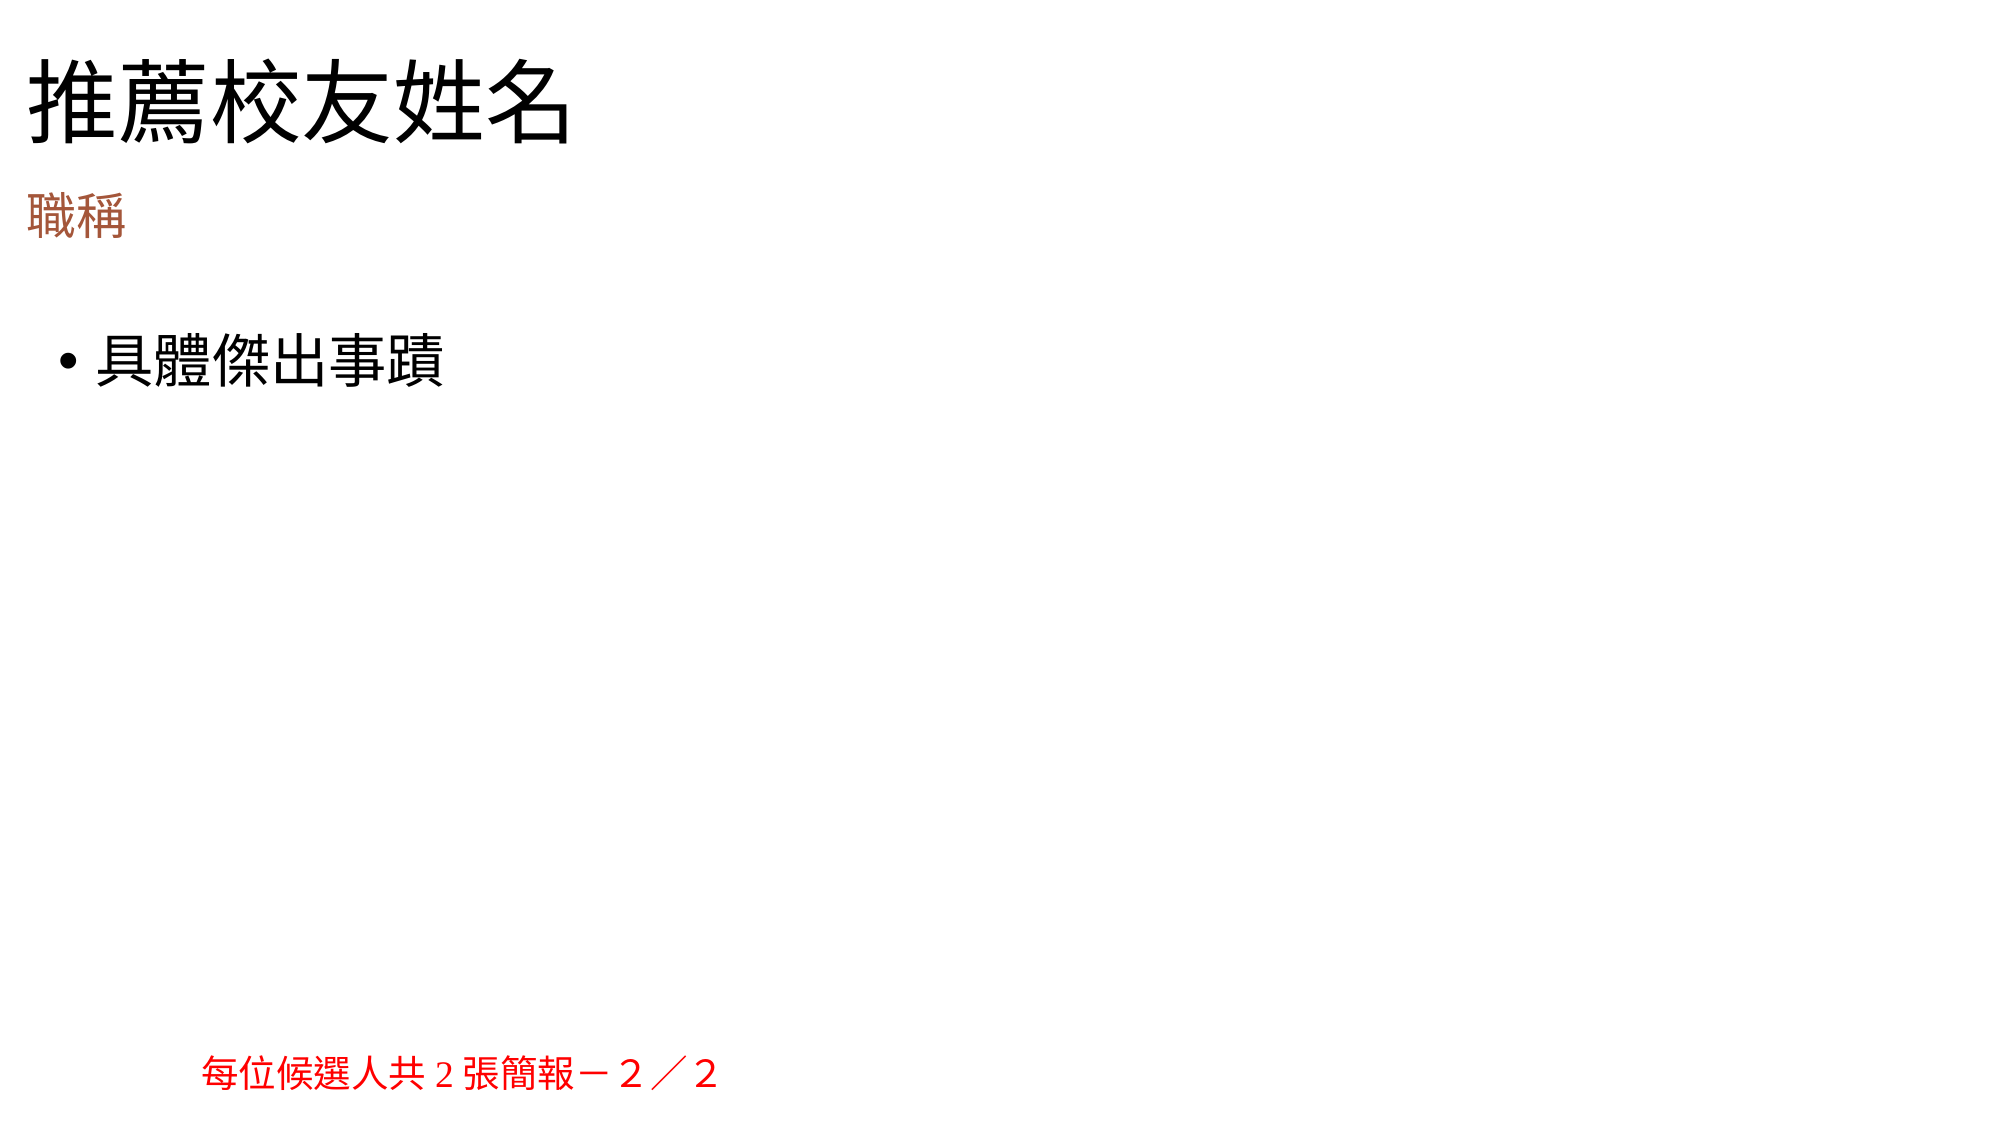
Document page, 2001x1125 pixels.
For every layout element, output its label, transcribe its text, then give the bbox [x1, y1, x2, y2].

text_box 每位候選人共2張簡報－２／２ [186, 1042, 740, 1102]
text_box 推薦校友姓名 職稱 [11, 0, 906, 303]
list 具體傑出事蹟 [43, 324, 1769, 1125]
